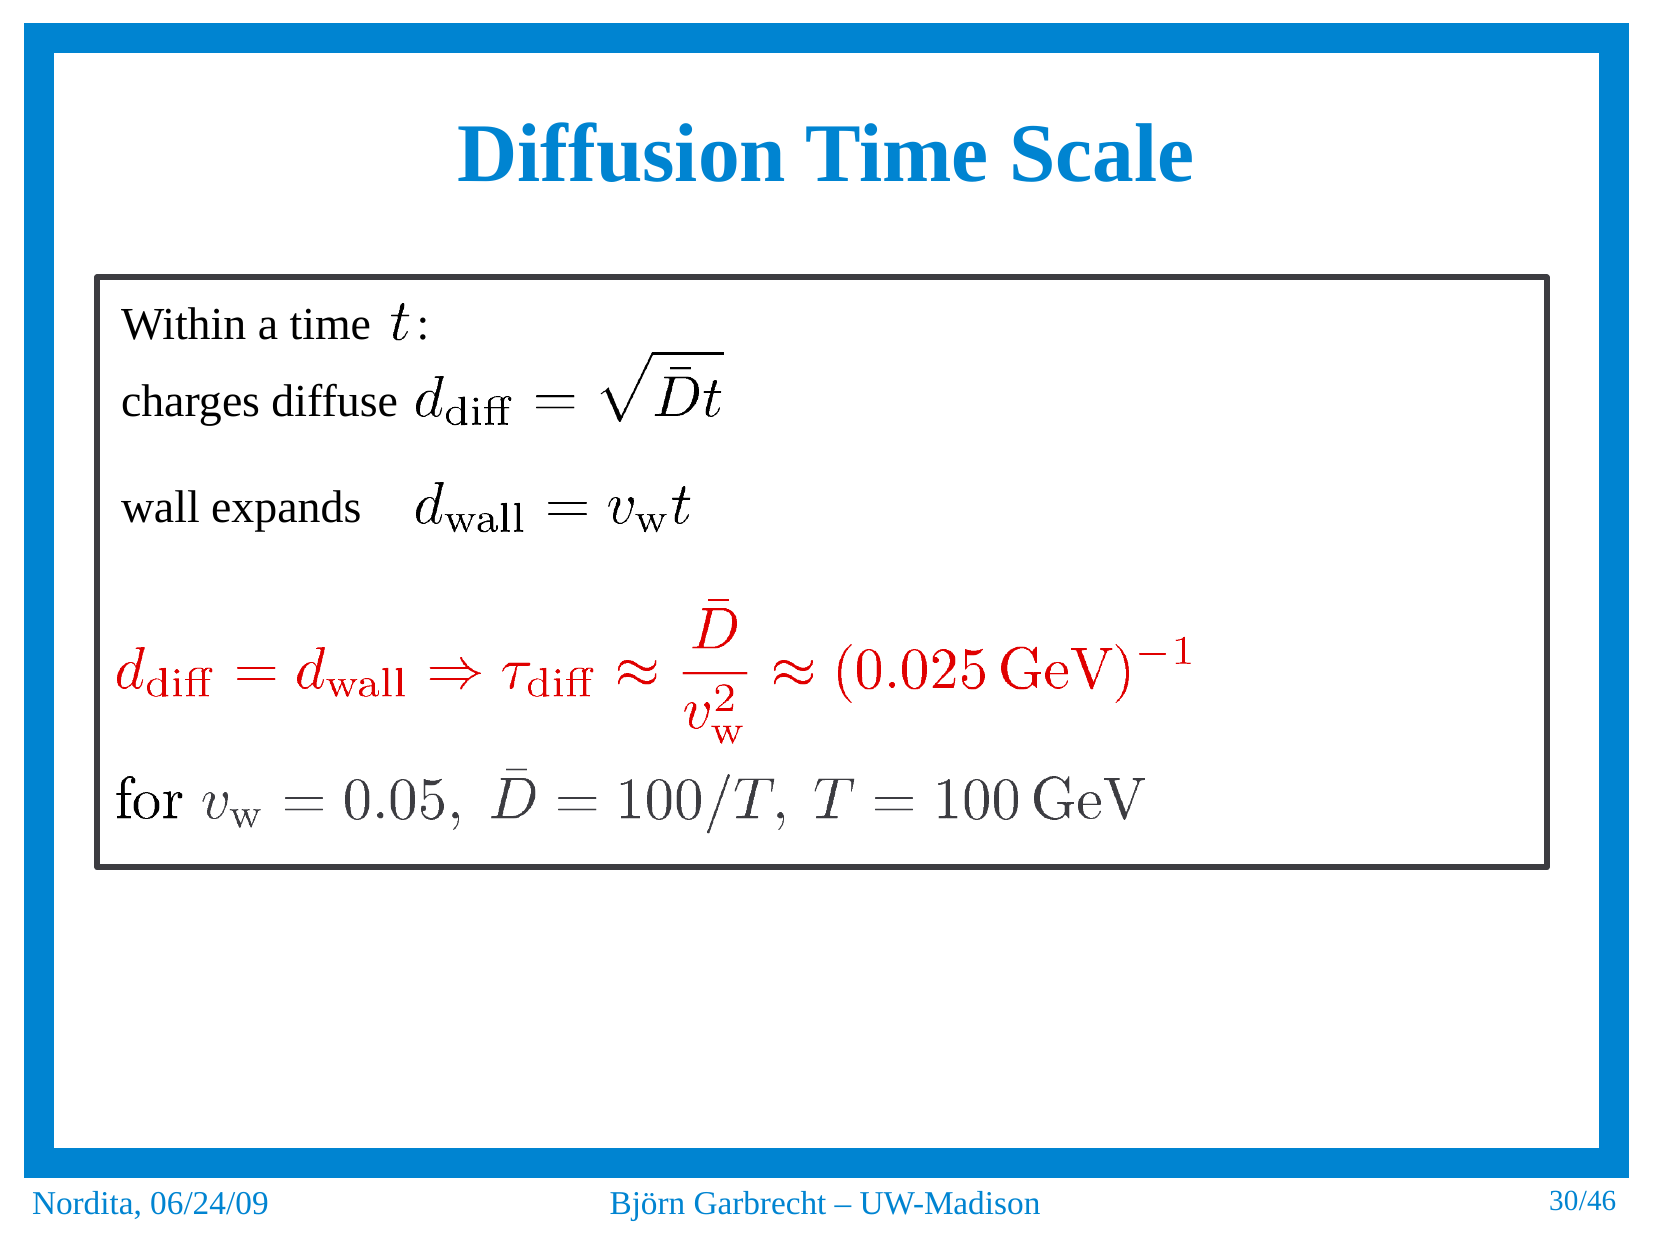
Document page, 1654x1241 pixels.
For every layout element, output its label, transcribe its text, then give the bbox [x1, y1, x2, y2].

picture [110, 596, 1201, 749]
picture [409, 478, 707, 537]
text_box Within a time : [106, 291, 459, 362]
picture [110, 761, 1149, 838]
title Diffusion Time Scale [82, 49, 1571, 257]
text_box charges diffuse [106, 368, 448, 439]
picture [385, 295, 736, 431]
text_box wall expands [106, 474, 448, 545]
